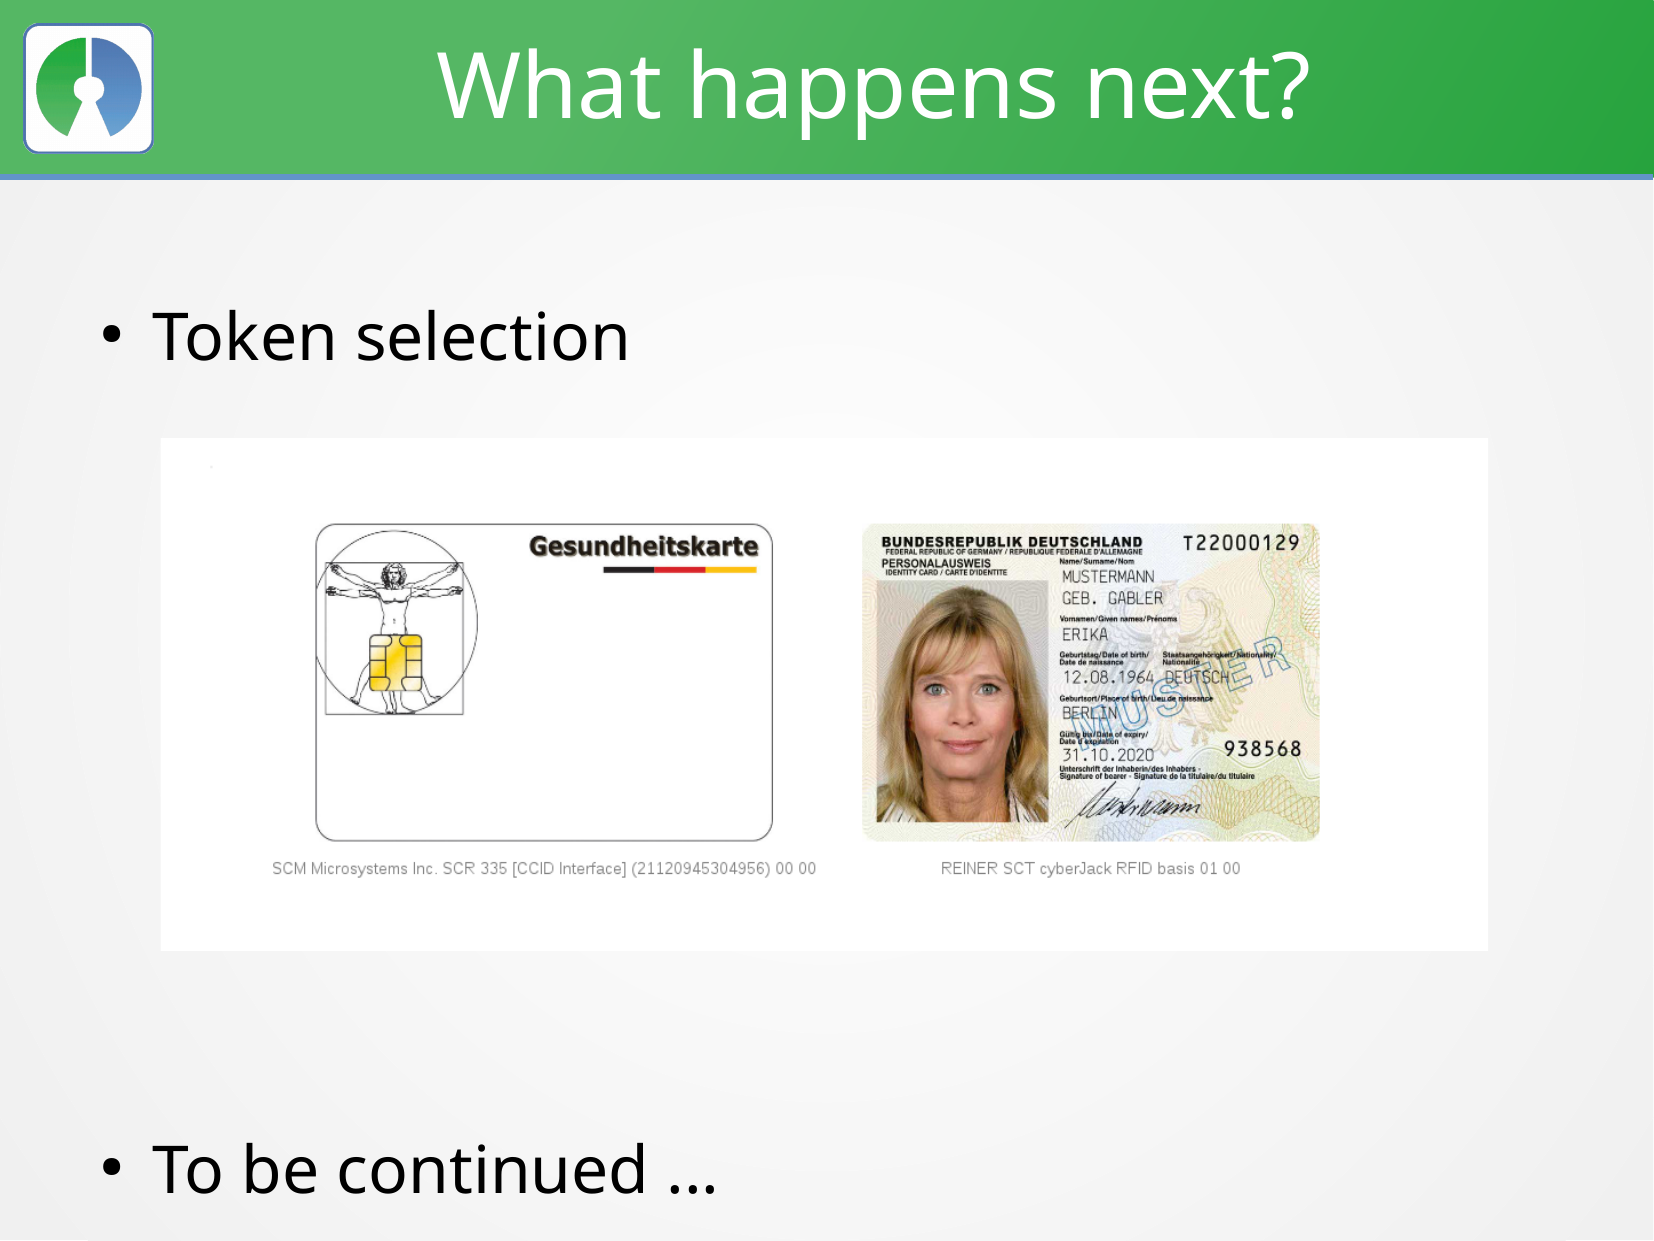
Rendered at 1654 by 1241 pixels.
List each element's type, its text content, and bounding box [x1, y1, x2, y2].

title What happens next? [177, 11, 1571, 154]
picture [160, 438, 1489, 951]
list Token selection To be continued ... [82, 290, 1571, 1217]
picture [23, 23, 154, 154]
